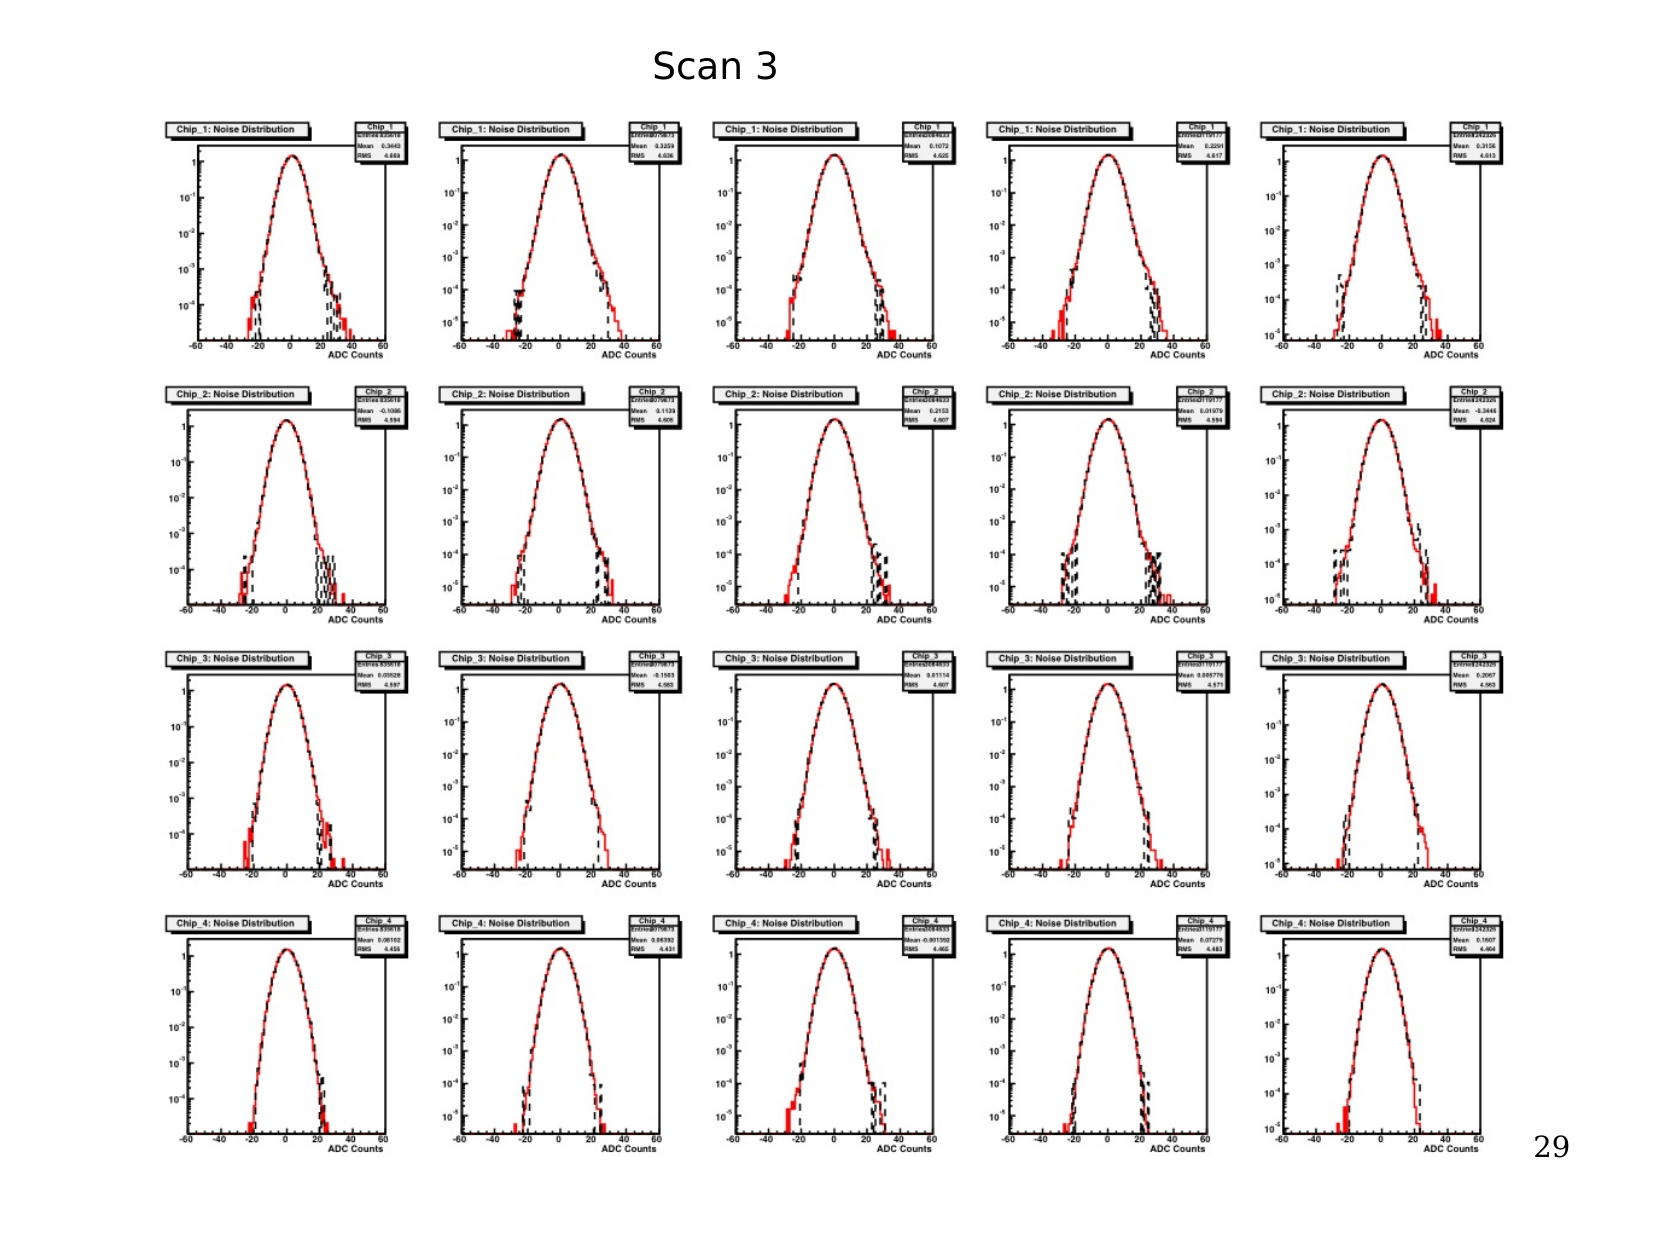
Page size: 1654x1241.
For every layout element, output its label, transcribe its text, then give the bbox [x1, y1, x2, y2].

picture [150, 112, 1519, 1169]
text_box Scan 3 [637, 37, 792, 96]
